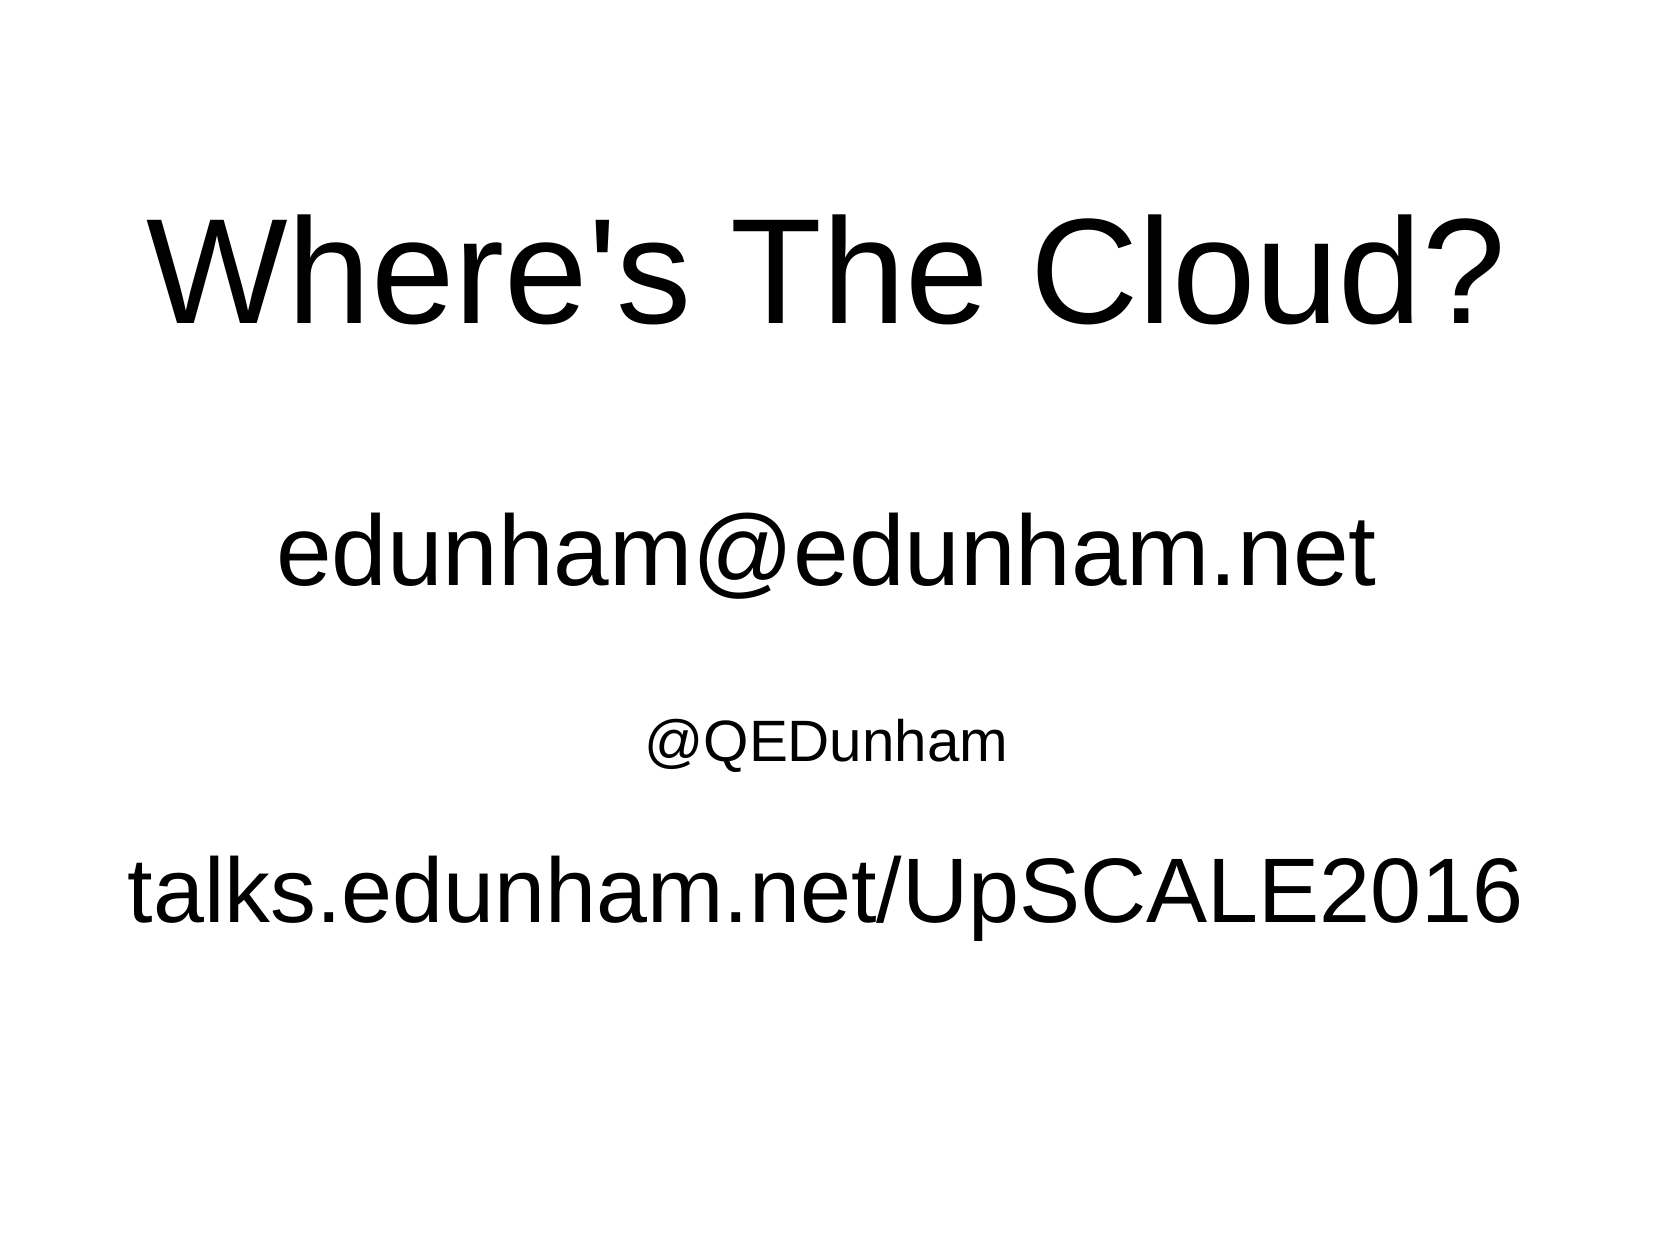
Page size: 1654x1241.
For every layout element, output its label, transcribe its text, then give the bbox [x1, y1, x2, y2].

title Where's The Cloud? edunham@edunham.net @QEDunham talks.edunham.net/UpSCALE2016 [82, 49, 1571, 1081]
